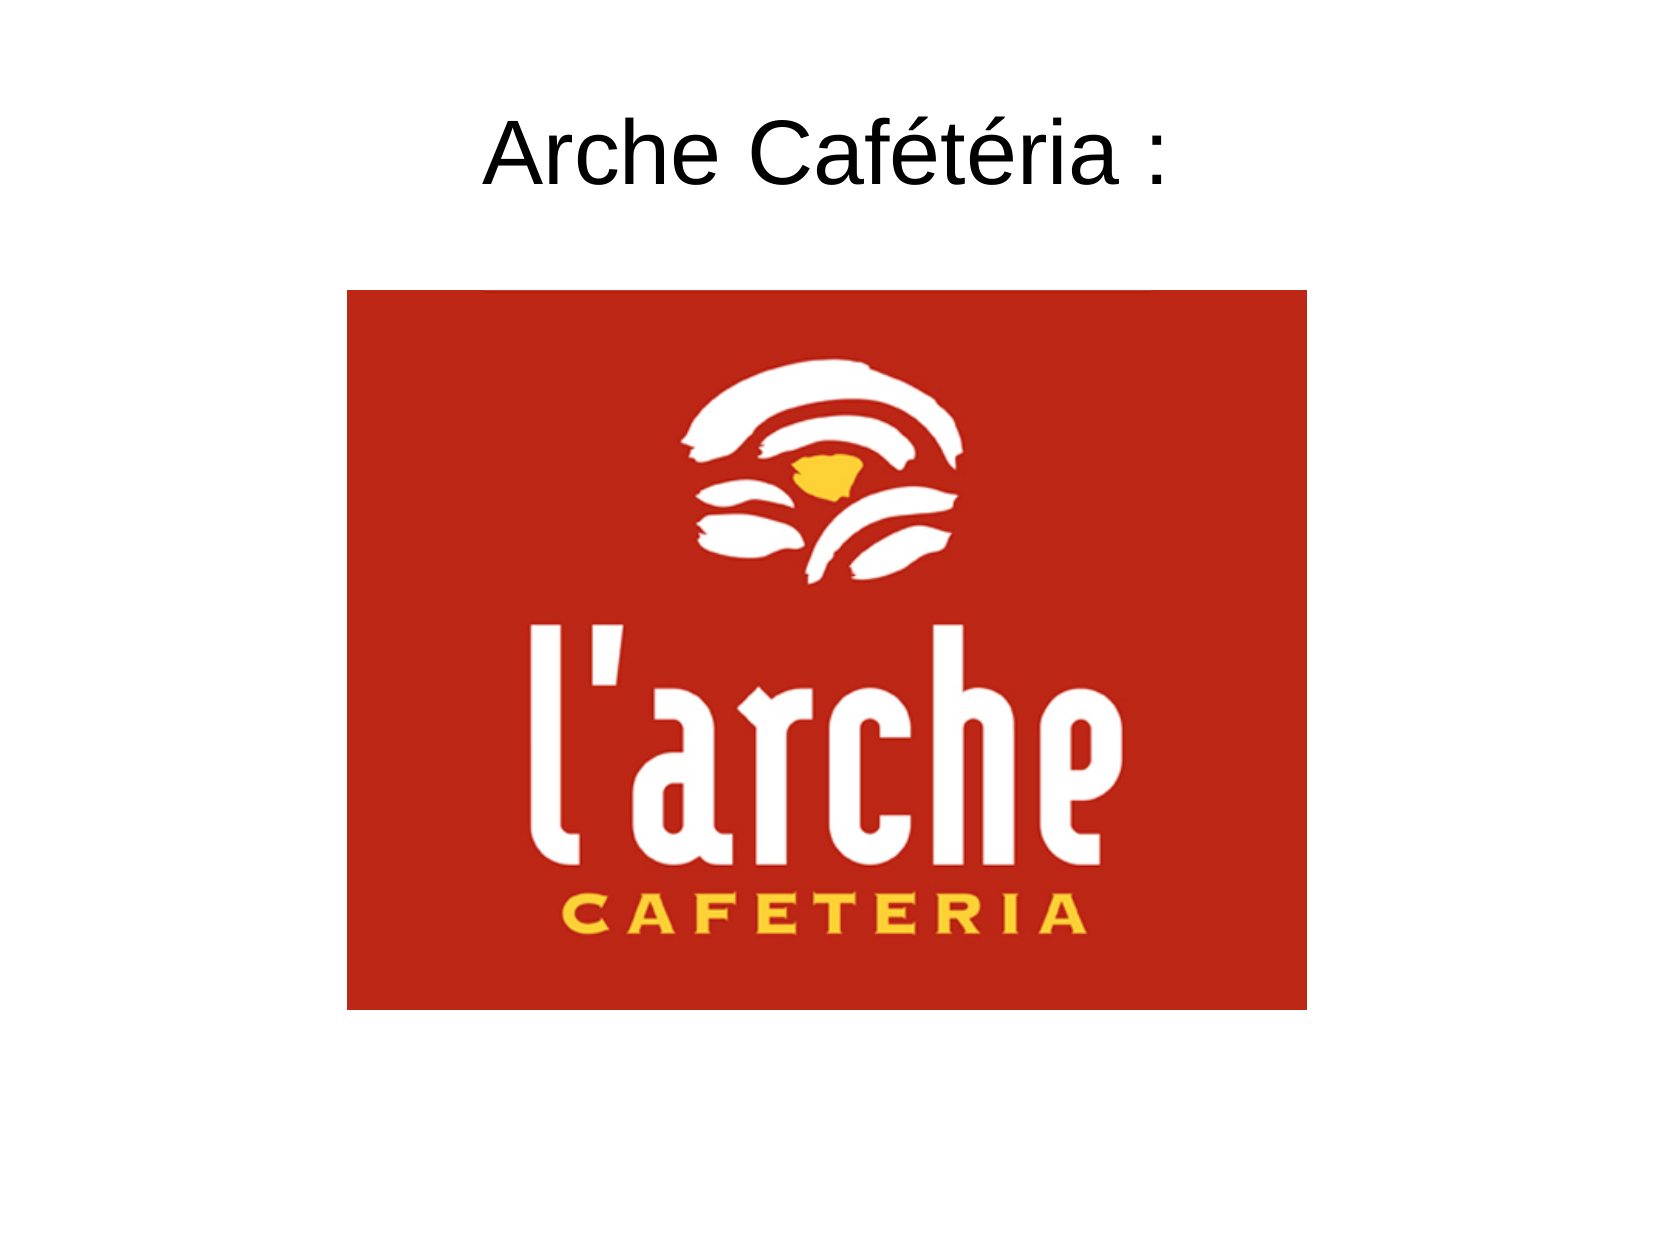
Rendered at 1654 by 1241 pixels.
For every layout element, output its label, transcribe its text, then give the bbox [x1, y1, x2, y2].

title Arche Cafétéria : [82, 49, 1571, 257]
picture [347, 290, 1307, 1010]
